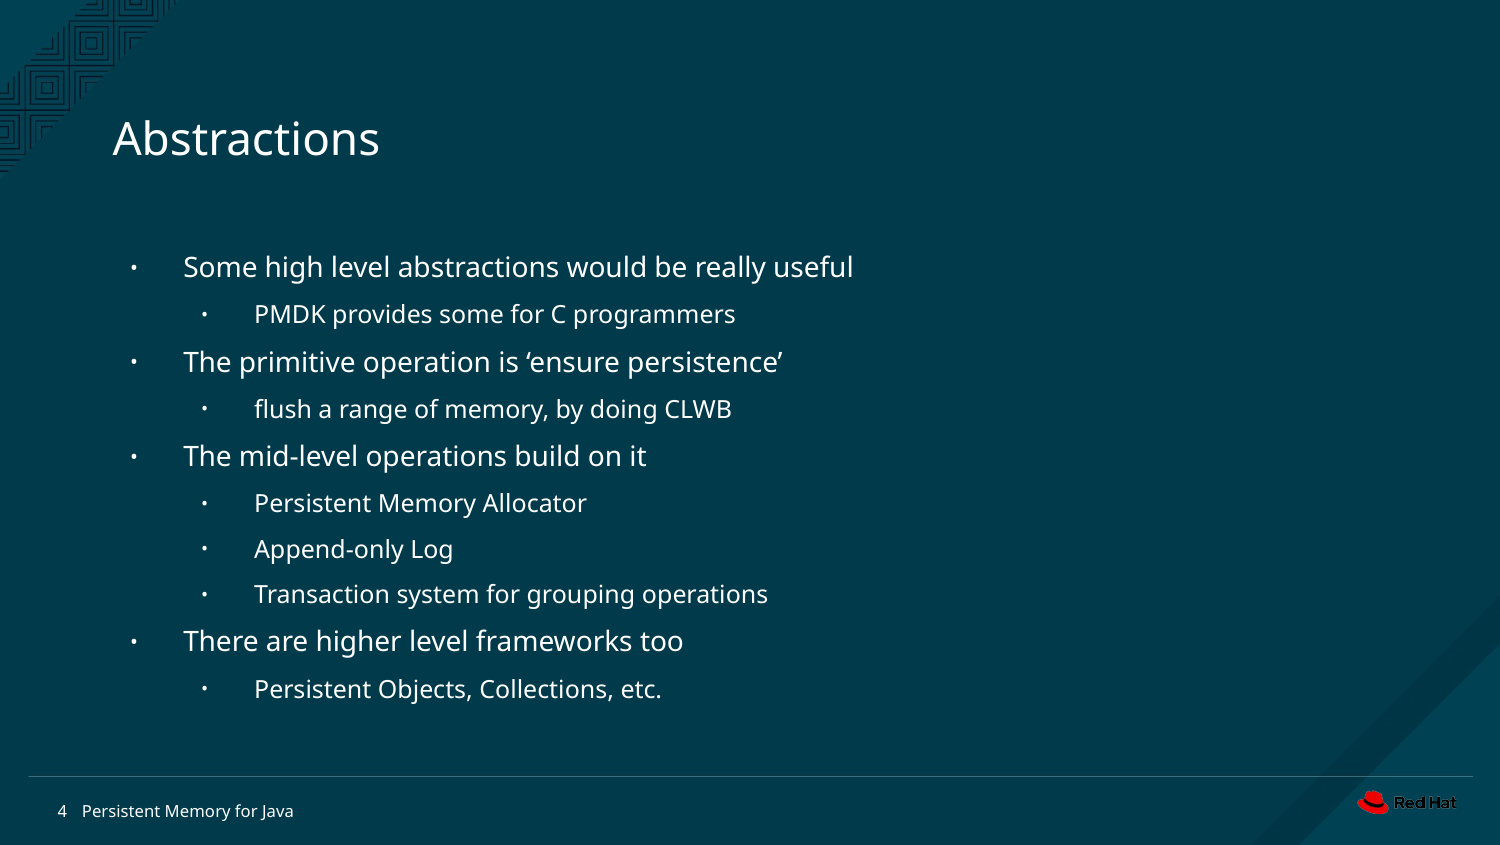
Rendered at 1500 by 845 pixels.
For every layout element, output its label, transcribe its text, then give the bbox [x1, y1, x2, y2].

picture [1395, 797, 1404, 808]
picture [1358, 791, 1388, 813]
picture [1451, 797, 1455, 808]
picture [1430, 797, 1449, 808]
title Abstractions [112, 0, 1388, 169]
list Some high level abstractions would be really useful PMDK provides some for C programmers The primitive operation is ‘ensure persistence’ flush a range of memory, by doing CLWB The mid-level operations build on it Persistent Memory Allocator Append-only Log Transaction system for grouping operations There are higher level frameworks too Persistent Objects, Collections, etc. [112, 247, 1388, 316]
picture [1406, 800, 1413, 808]
picture [1416, 797, 1425, 808]
picture [99, 38, 103, 49]
